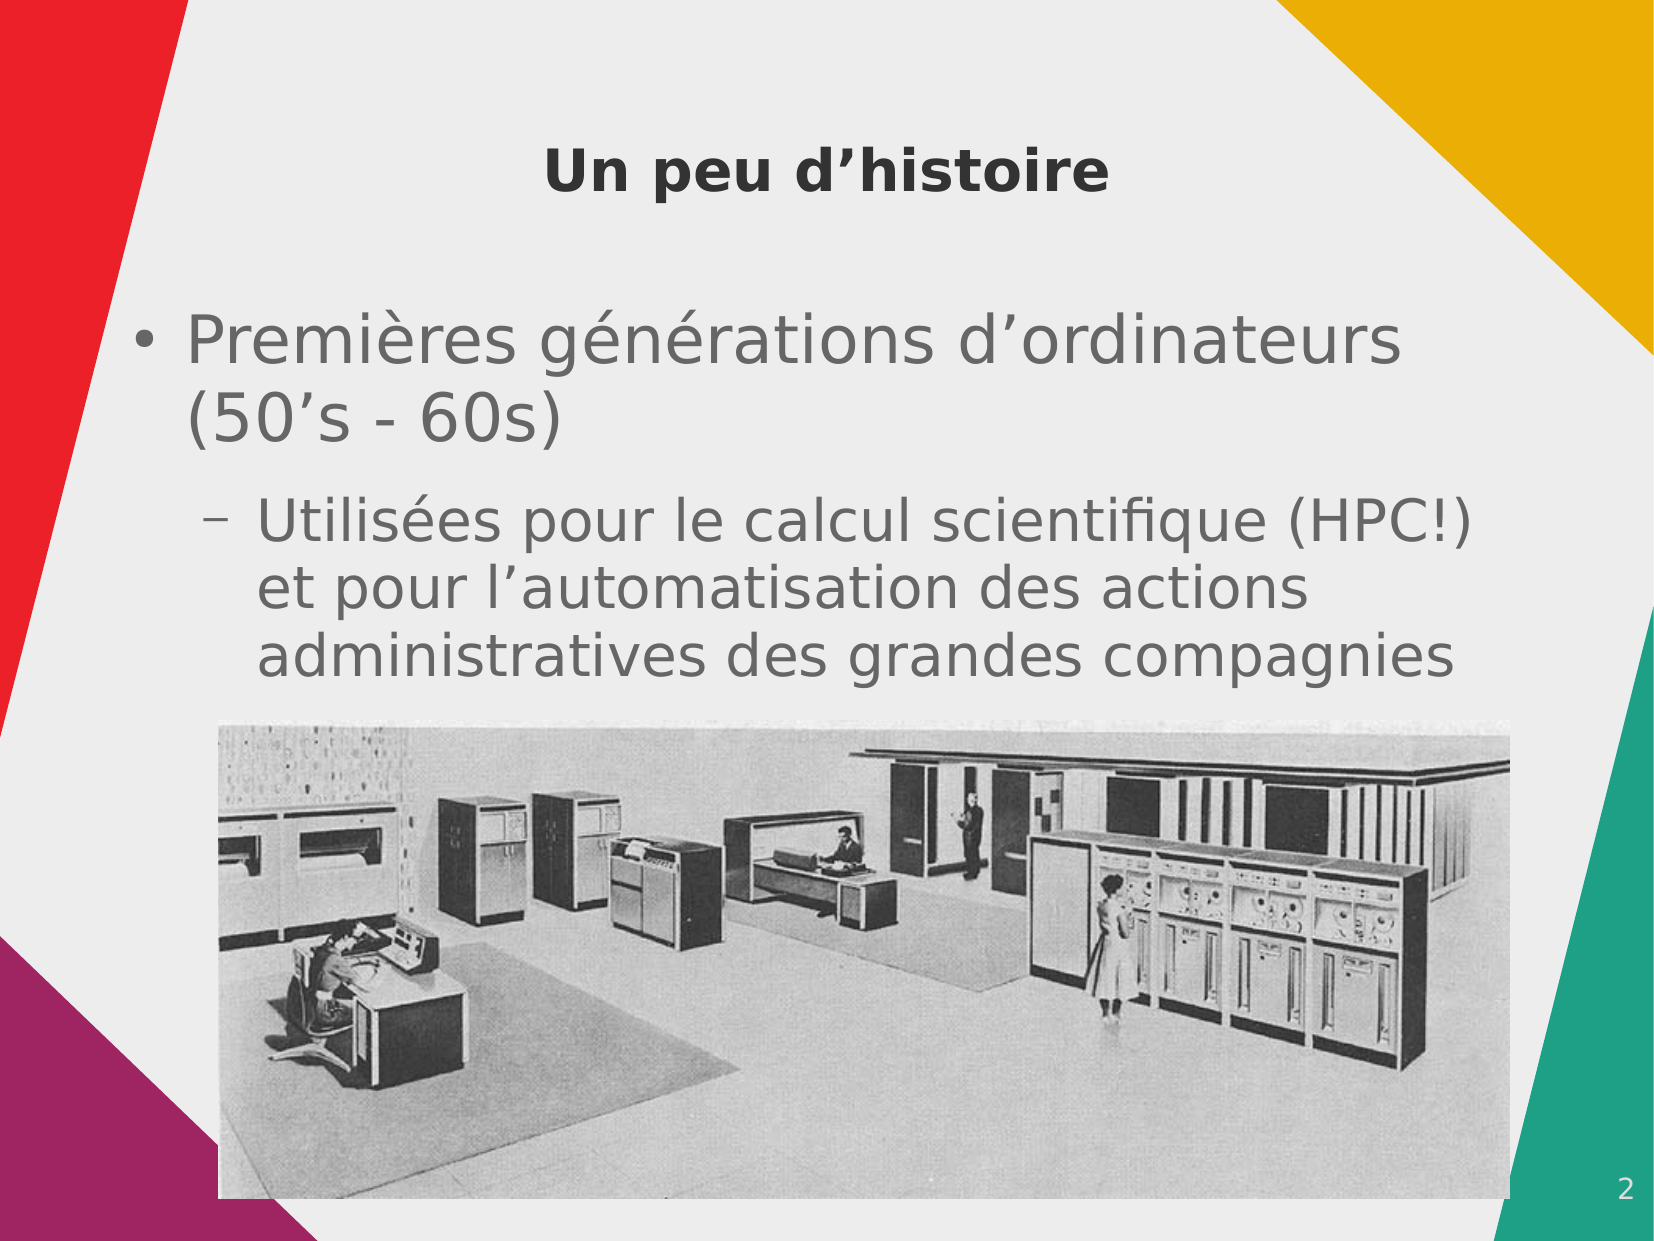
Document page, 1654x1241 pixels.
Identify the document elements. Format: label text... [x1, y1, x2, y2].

list Premières générations d’ordinateurs (50’s - 60s) Utilisées pour le calcul scientifique (HPC!) et pour l’automatisation des actions administratives des grandes compagnies [114, 302, 1539, 1033]
picture [218, 720, 1510, 1199]
title Un peu d’histoire [114, 73, 1539, 271]
